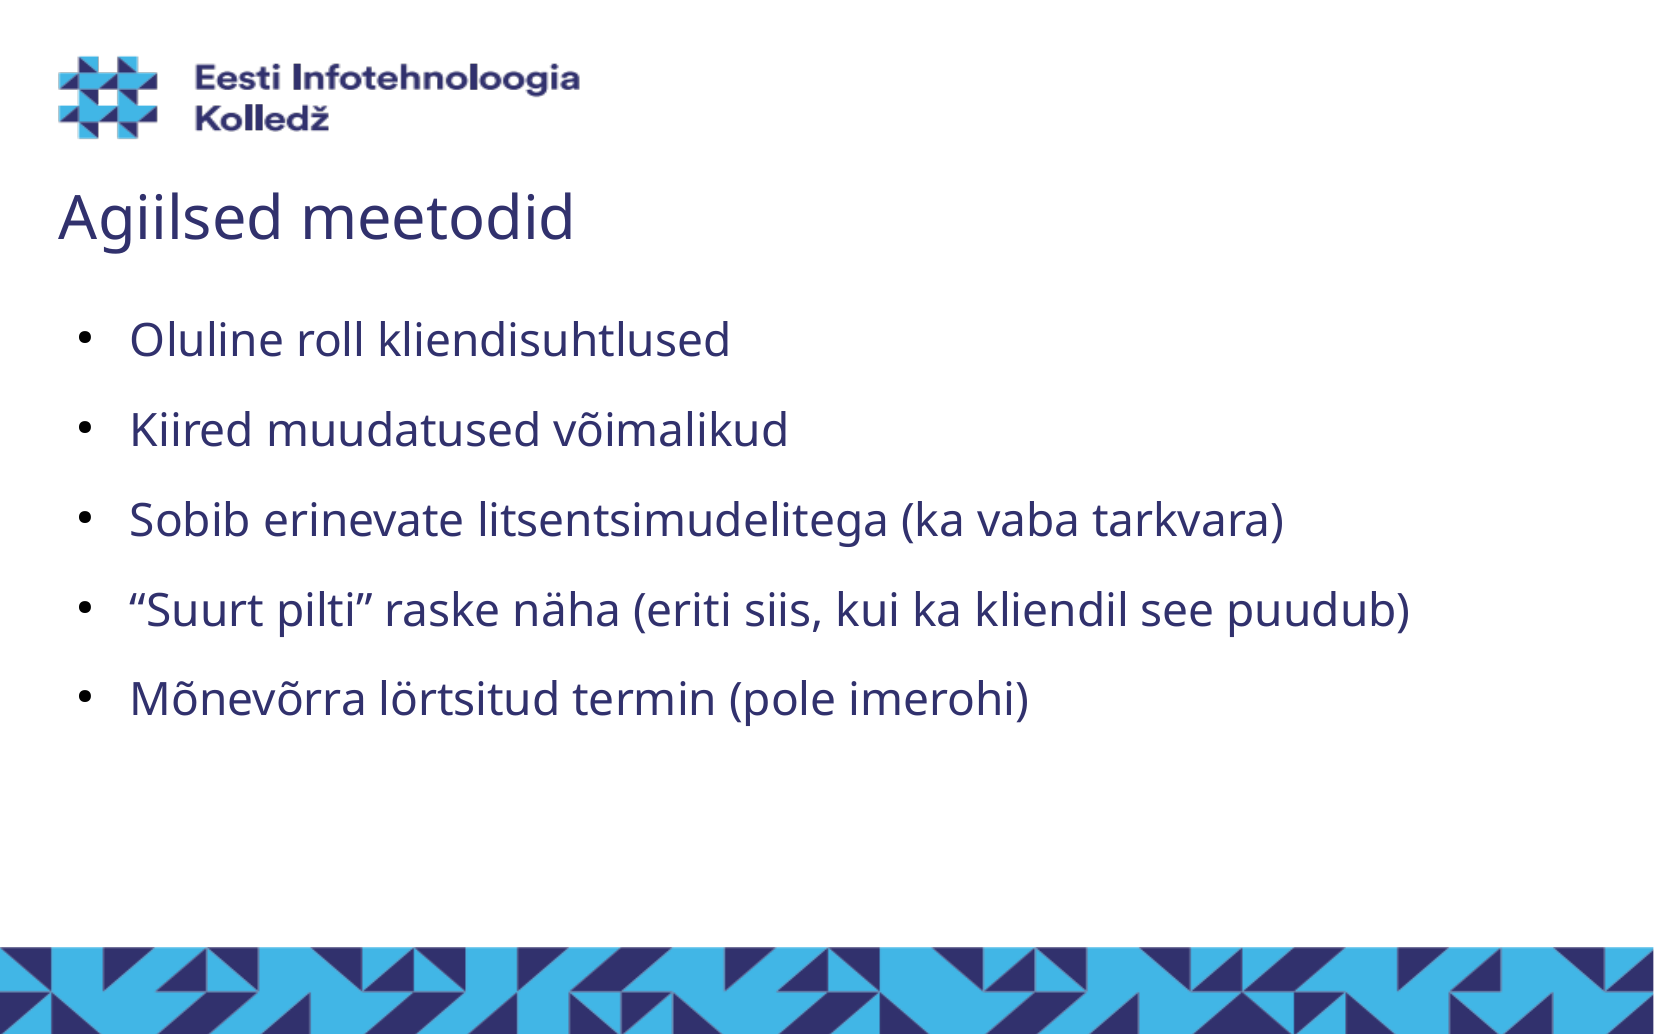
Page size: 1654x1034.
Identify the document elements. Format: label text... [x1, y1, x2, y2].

title Agiilsed meetodid [59, 129, 1571, 303]
list Oluline roll kliendisuhtlused Kiired muudatused võimalikud Sobib erinevate litsentsimudelitega (ka vaba tarkvara) “Suurt pilti” raske näha (eriti siis, kui ka kliendil see puudub) Mõnevõrra lörtsitud termin (pole imerohi) [59, 307, 1607, 945]
